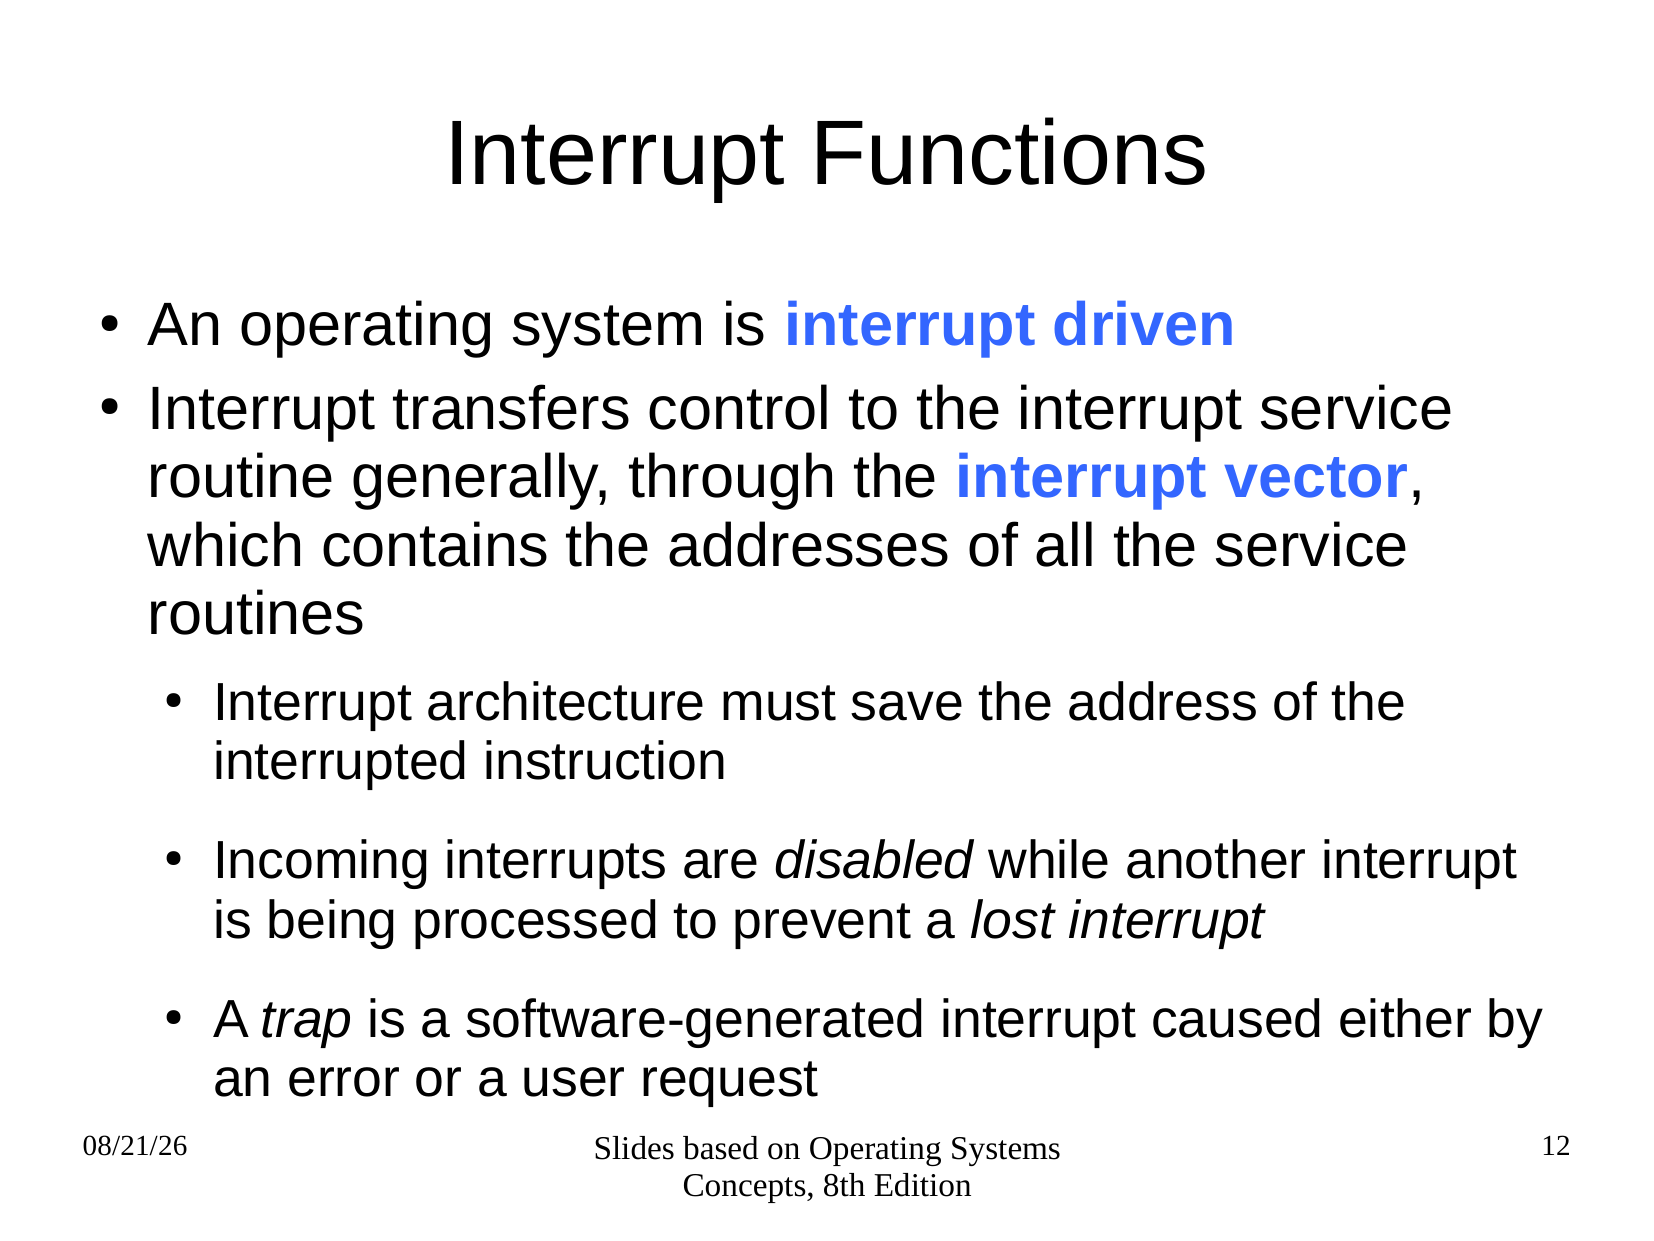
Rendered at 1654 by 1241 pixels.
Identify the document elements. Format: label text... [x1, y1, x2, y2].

title Interrupt Functions [82, 49, 1571, 257]
list An operating system is interrupt driven Interrupt transfers control to the interrupt service routine generally, through the interrupt vector, which contains the addresses of all the service routines Interrupt architecture must save the address of the interrupted instruction Incoming interrupts are disabled while another interrupt is being processed to prevent a lost interrupt A trap is a software-generated interrupt caused either by an error or a user request [82, 290, 1571, 1109]
